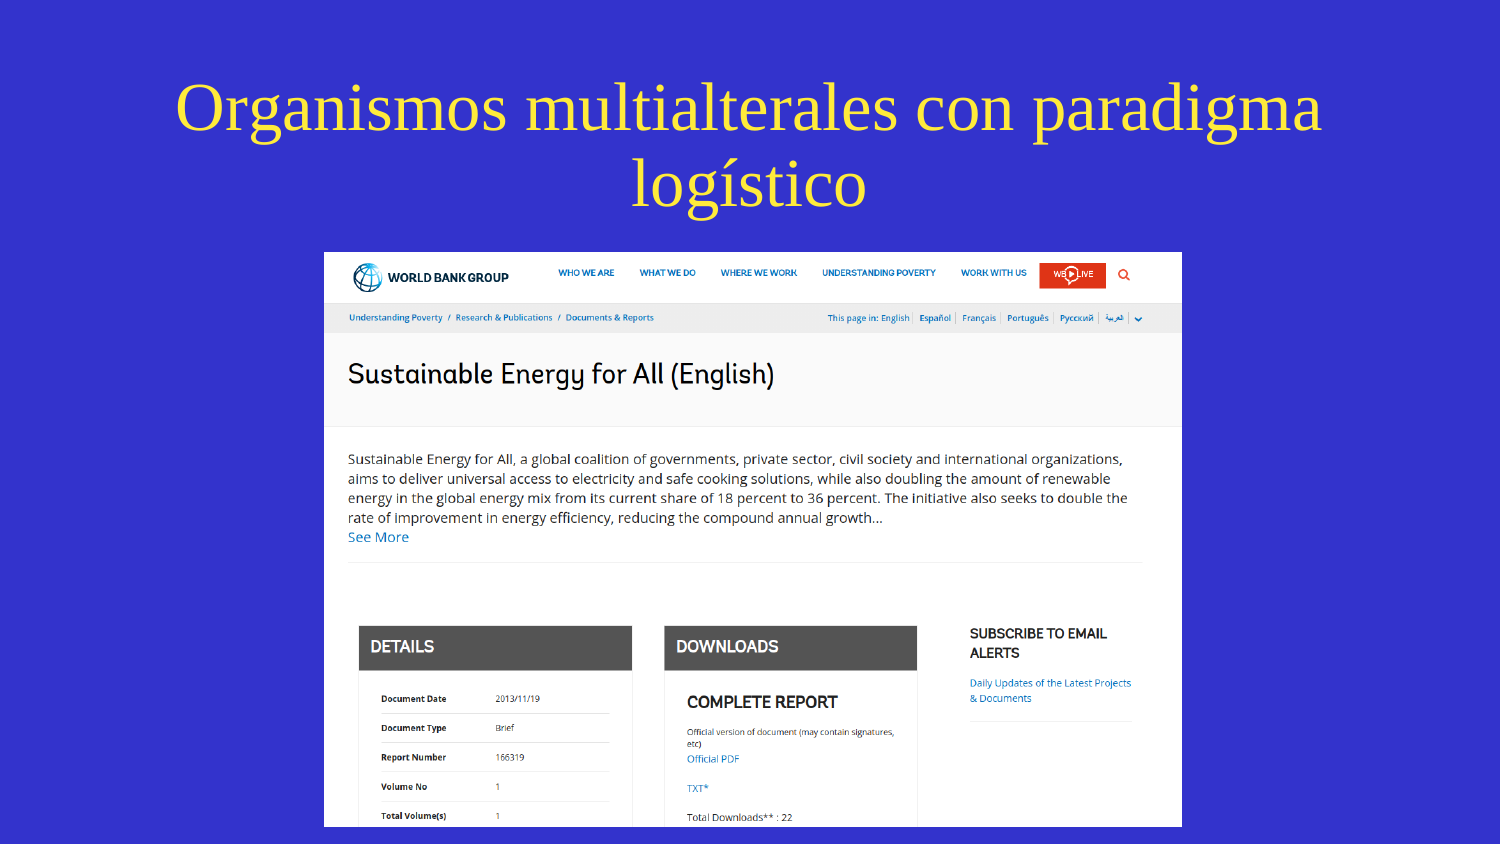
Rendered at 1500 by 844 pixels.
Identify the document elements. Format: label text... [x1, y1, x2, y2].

picture [324, 252, 1182, 827]
title Organismos multialterales con paradigma logístico [112, 61, 1388, 230]
